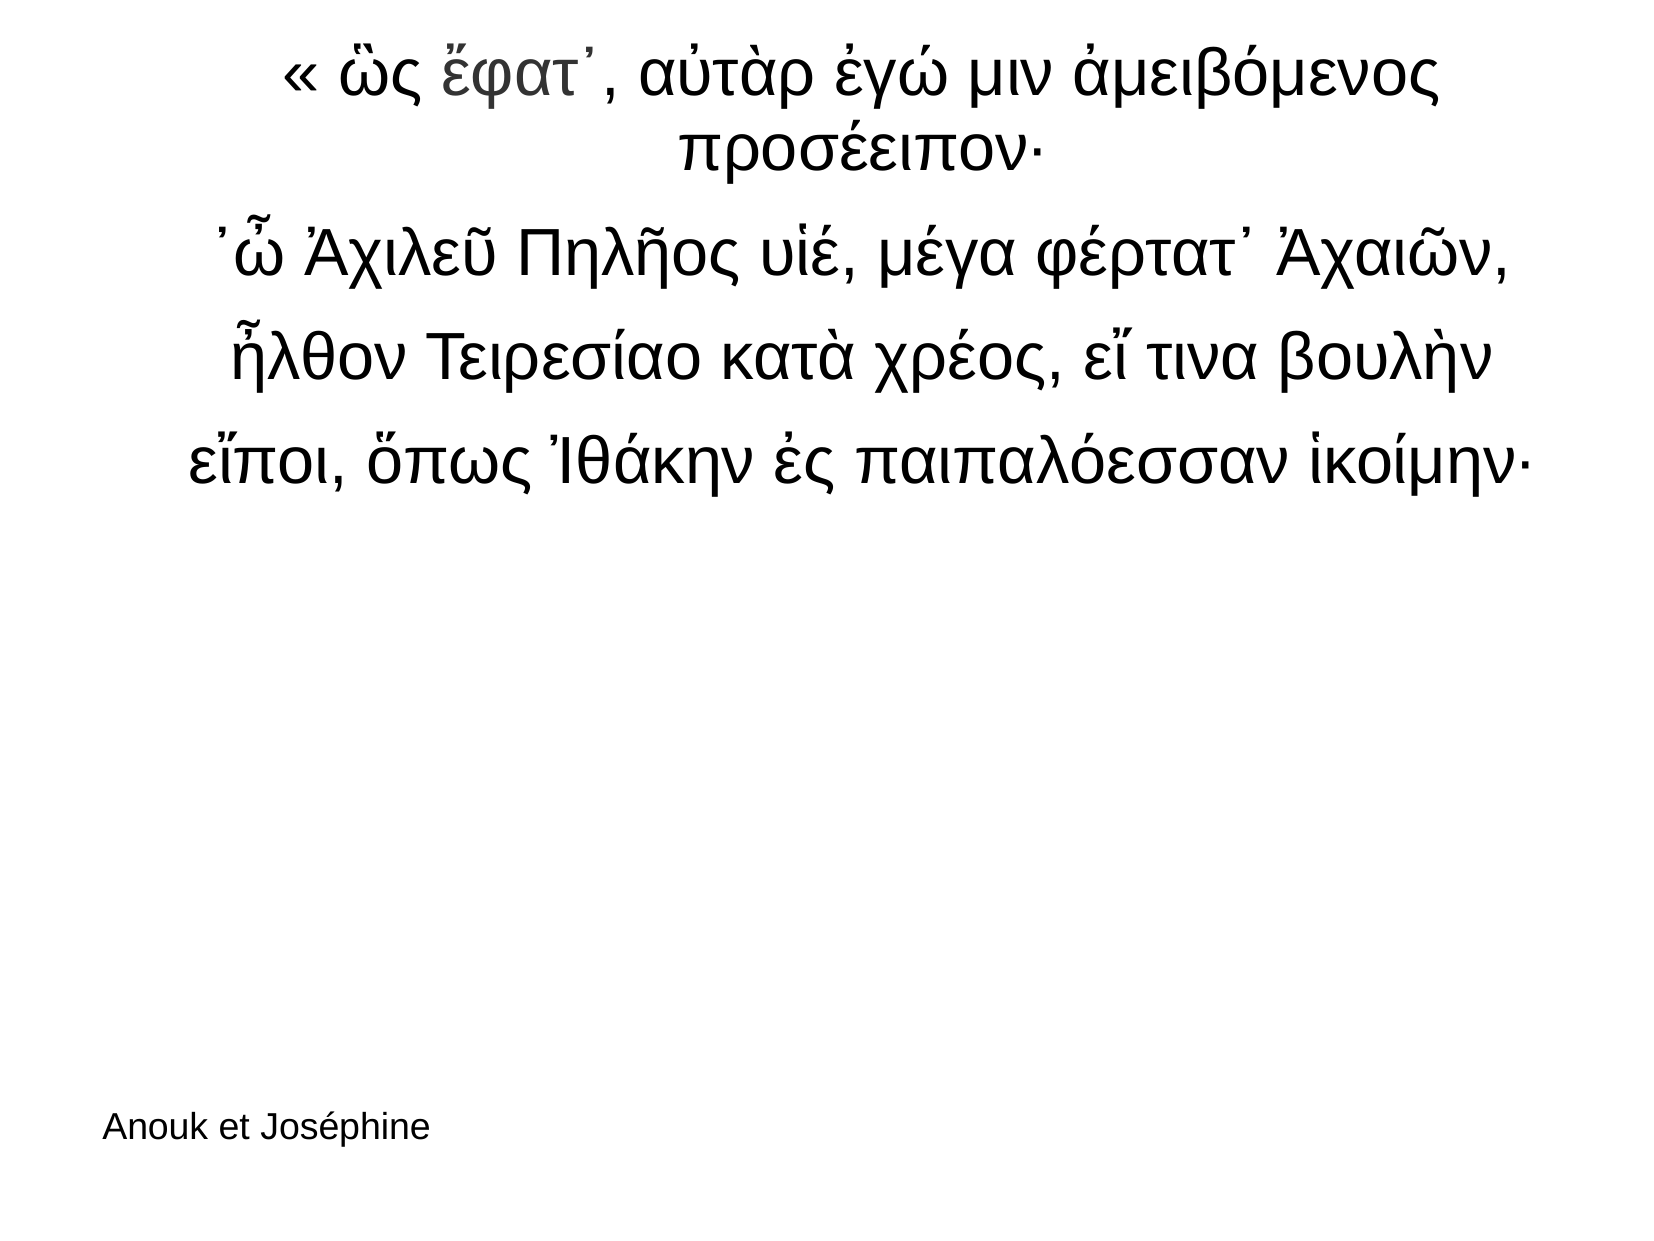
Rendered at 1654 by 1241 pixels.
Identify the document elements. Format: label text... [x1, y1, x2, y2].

text_box Anouk et Joséphine [87, 1098, 449, 1170]
list « ὣς ἔφατ᾽, αὐτὰρ ἐγώ μιν ἀμειβόμενος προσέειπον· ᾽ὦ Ἀχιλεῦ Πηλῆος υἱέ, μέγα φέρτατ᾽ Ἀχαιῶν, ἦλθον Τειρεσίαο κατὰ χρέος, εἴ τινα βουλὴν εἴποι, ὅπως Ἰθάκην ἐς παιπαλόεσσαν ἱκοίμην· [94, 35, 1560, 1111]
